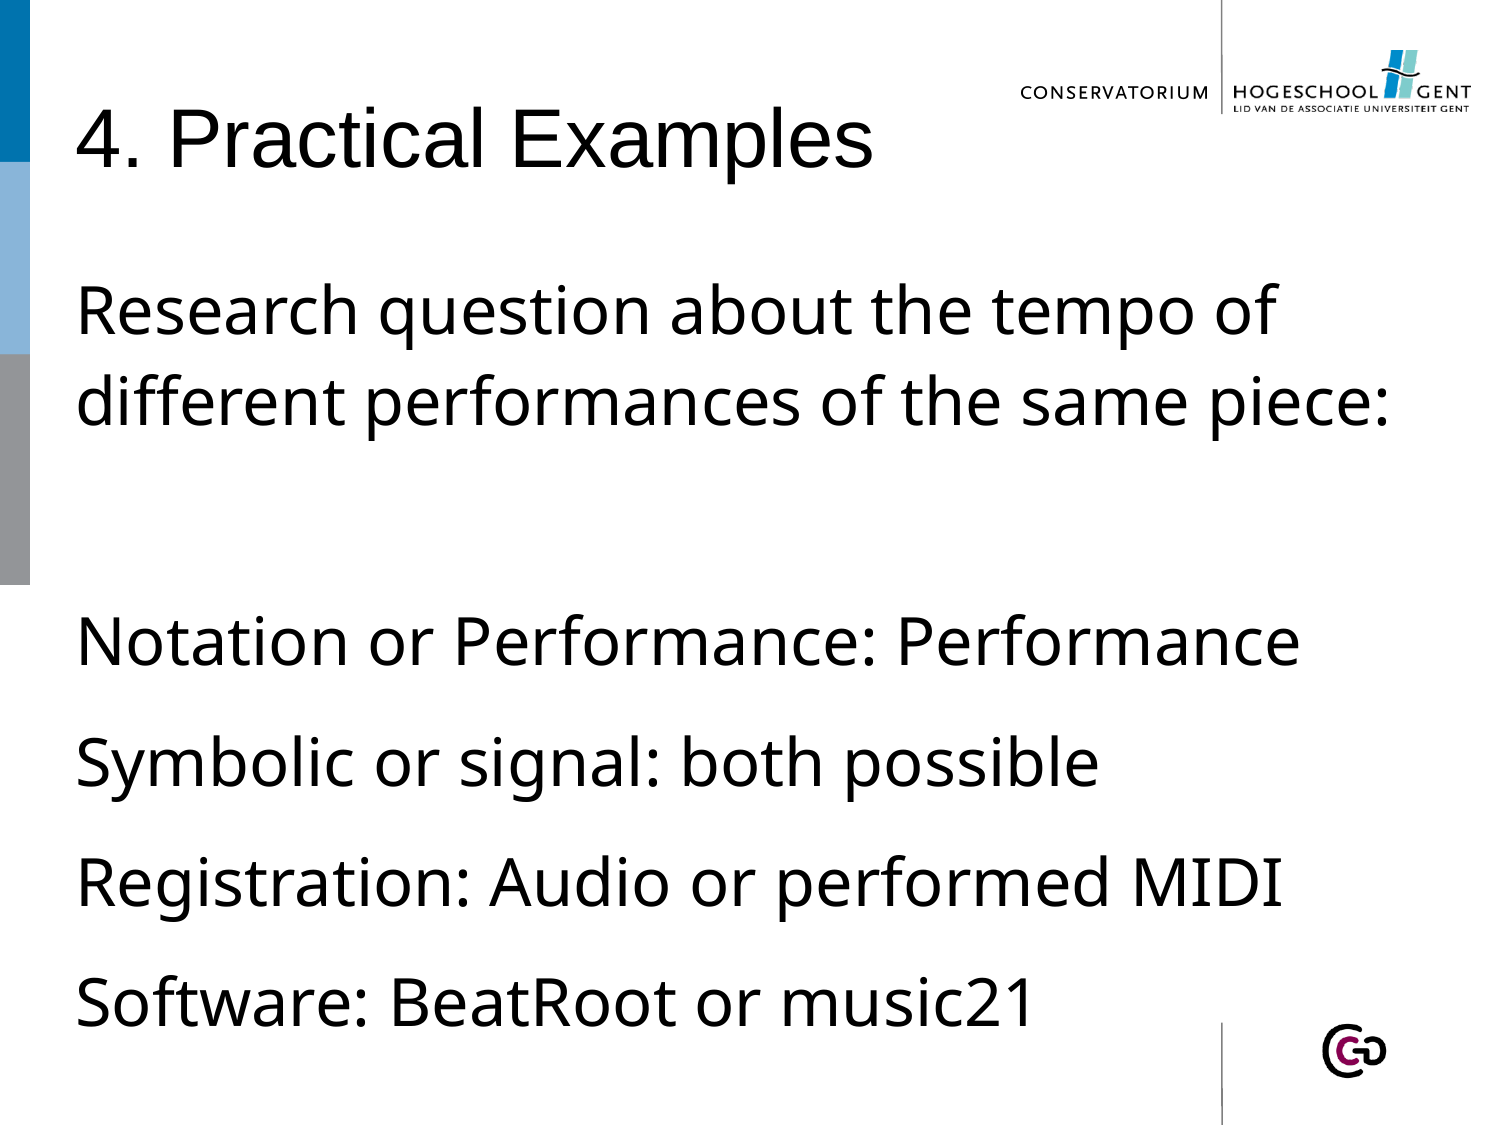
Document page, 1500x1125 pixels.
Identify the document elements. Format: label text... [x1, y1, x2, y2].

picture [1425, 50, 1471, 112]
picture [0, 162, 30, 585]
list Research question about the tempo of different performances of the same piece: Notation or Performance: Performance Symbolic or signal: both possible Registration: Audio or performed MIDI Software: BeatRoot or music21 [75, 263, 1425, 1125]
title 4. Practical Examples [75, 44, 1425, 233]
